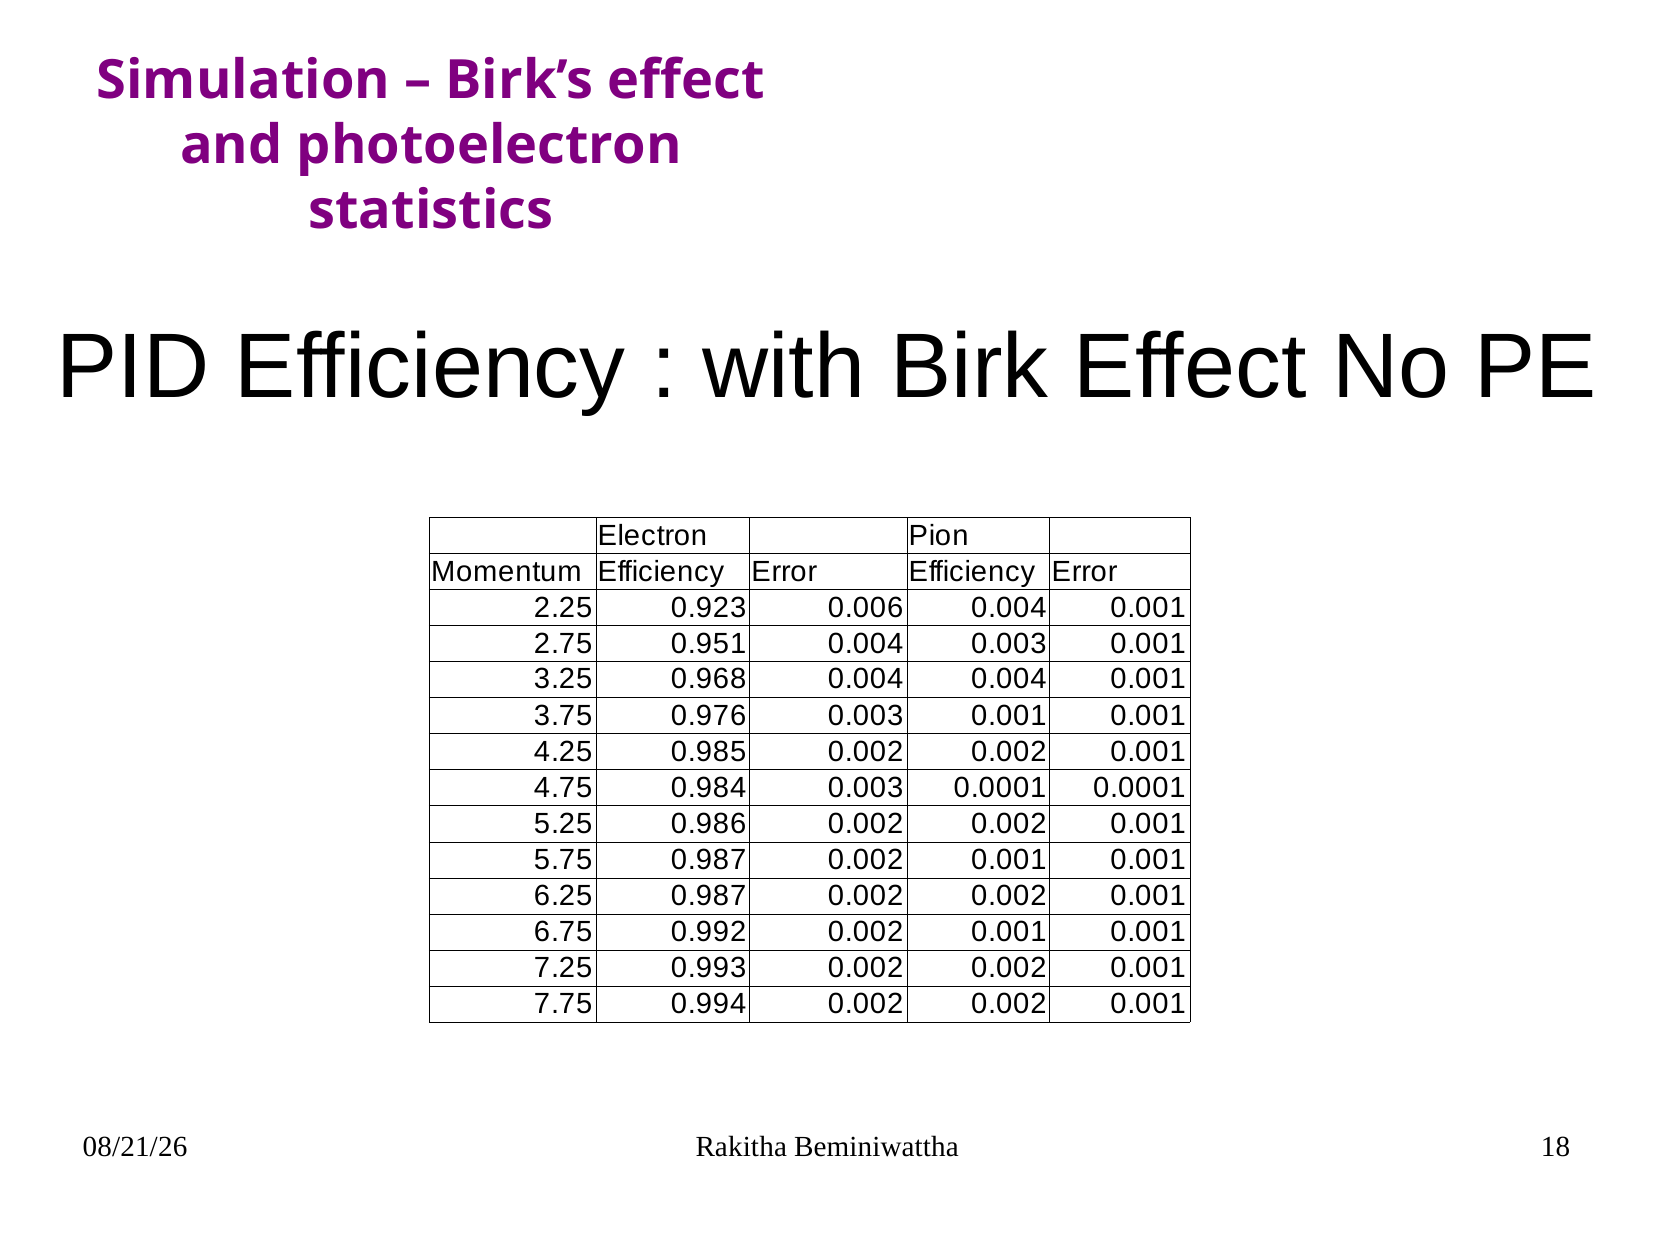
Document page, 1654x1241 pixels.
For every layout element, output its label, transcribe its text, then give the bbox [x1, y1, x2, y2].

title PID Efficiency : with Birk Effect No PE [50, 262, 1606, 470]
title Simulation – Birk’s effect and photoelectron statistics [37, 37, 826, 188]
chart [428, 481, 1653, 1211]
